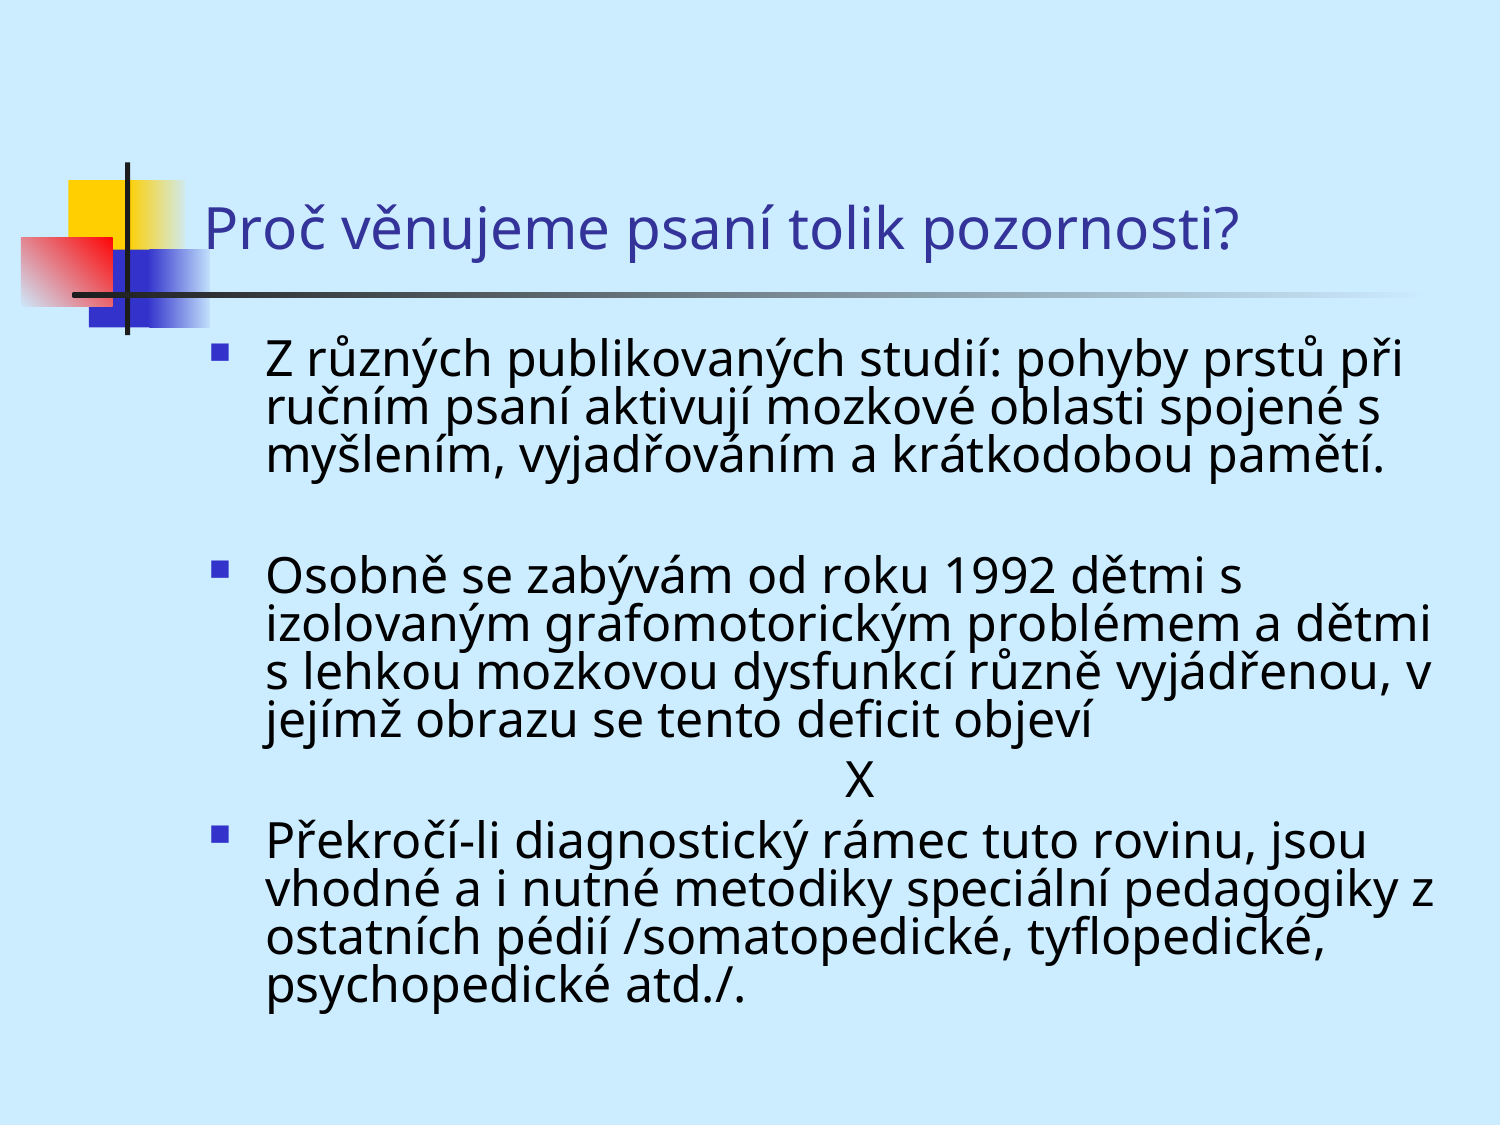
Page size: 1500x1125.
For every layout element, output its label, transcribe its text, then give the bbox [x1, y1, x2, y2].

list Z různých publikovaných studií: pohyby prstů při ručním psaní aktivují mozkové oblasti spojené s myšlením, vyjadřováním a krátkodobou pamětí. Osobně se zabývám od roku 1992 dětmi s izolovaným grafomotorickým problémem a dětmi s lehkou mozkovou dysfunkcí různě vyjádřenou, v jejímž obrazu se tento deficit objeví X Překročí-li diagnostický rámec tuto rovinu, jsou vhodné a i nutné metodiky speciální pedagogiky z ostatních pédií /somatopedické, tyflopedické, psychopedické atd./. [193, 331, 1469, 1007]
title Proč věnujeme psaní tolik pozornosti? [188, 35, 1468, 276]
